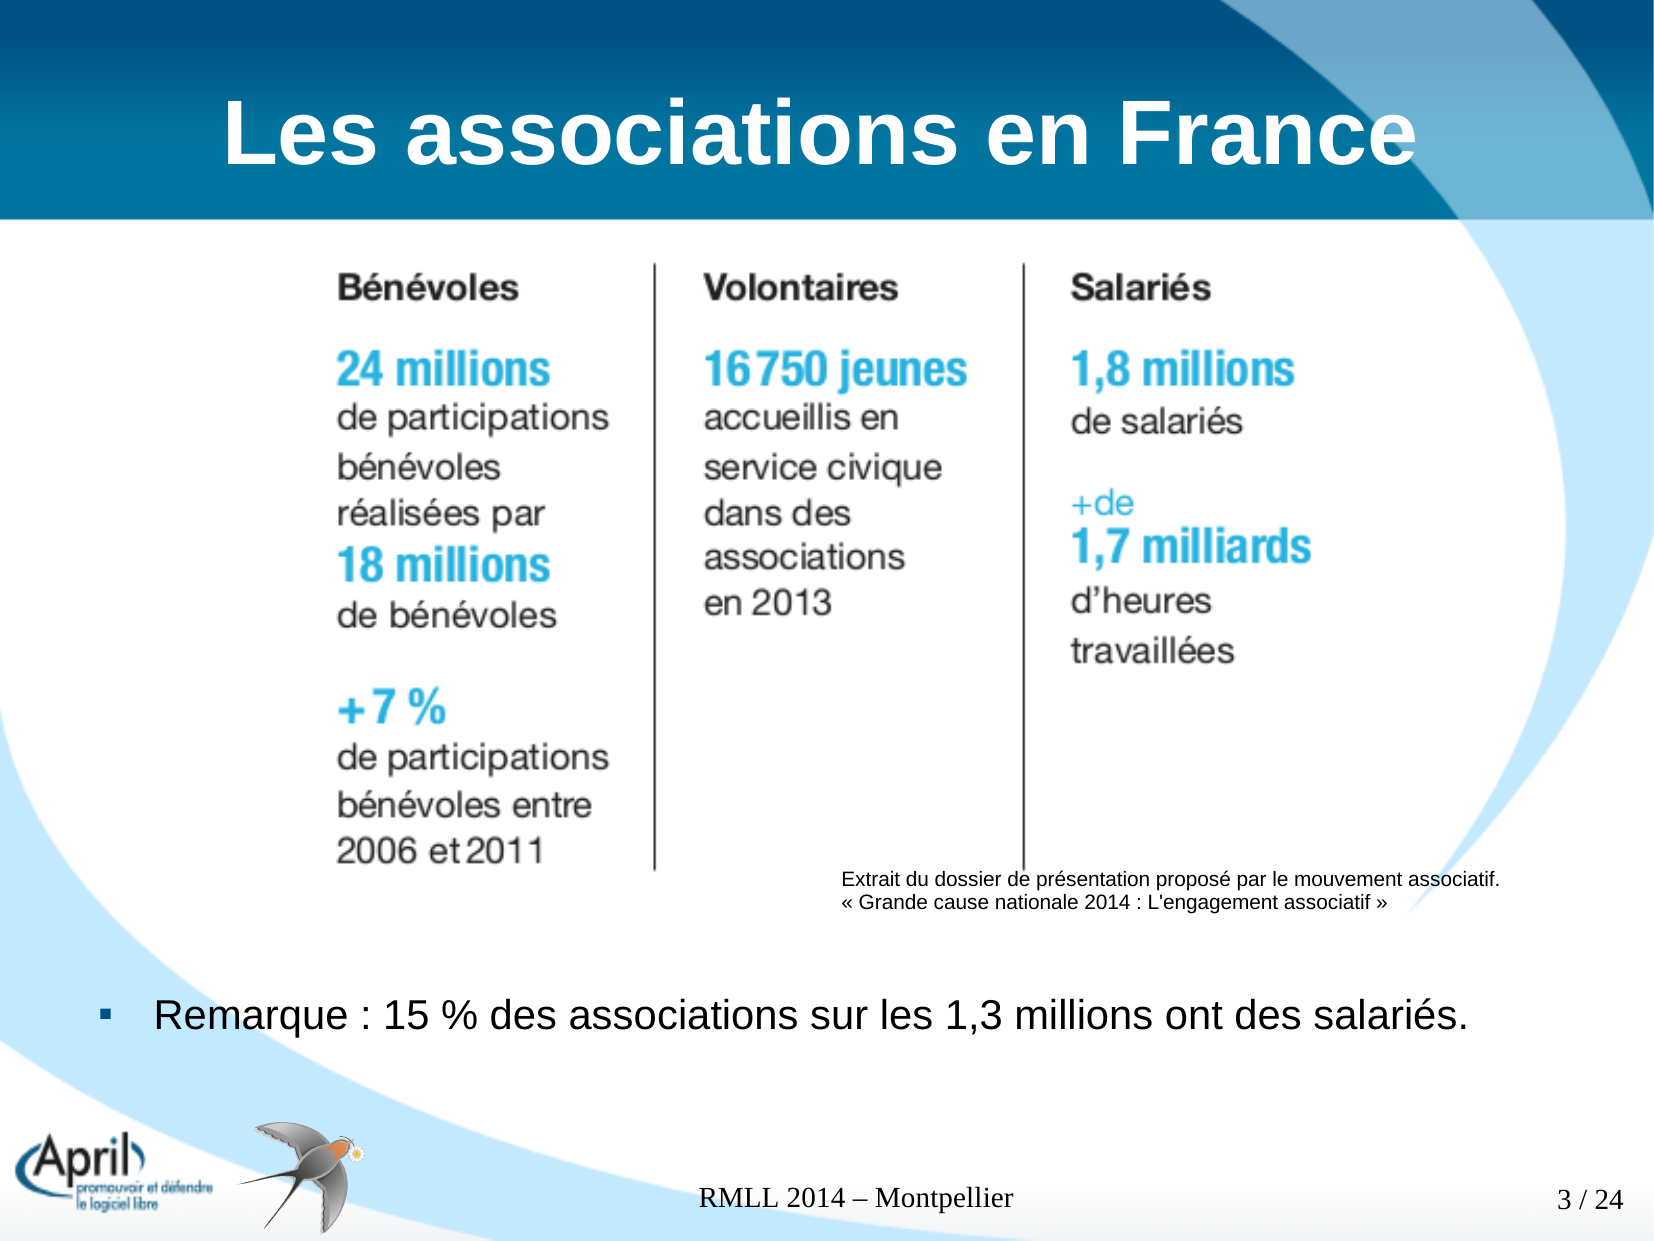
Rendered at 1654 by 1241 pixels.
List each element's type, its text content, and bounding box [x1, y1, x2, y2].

text_box Extrait du dossier de présentation proposé par le mouvement associatif. « Grande cause nationale 2014 : L'engagement associatif » [826, 860, 1565, 945]
picture [0, 0, 1654, 1241]
title Les associations en France [76, 29, 1565, 237]
list Remarque : 15 % des associations sur les 1,3 millions ont des salariés. [82, 290, 1571, 1109]
